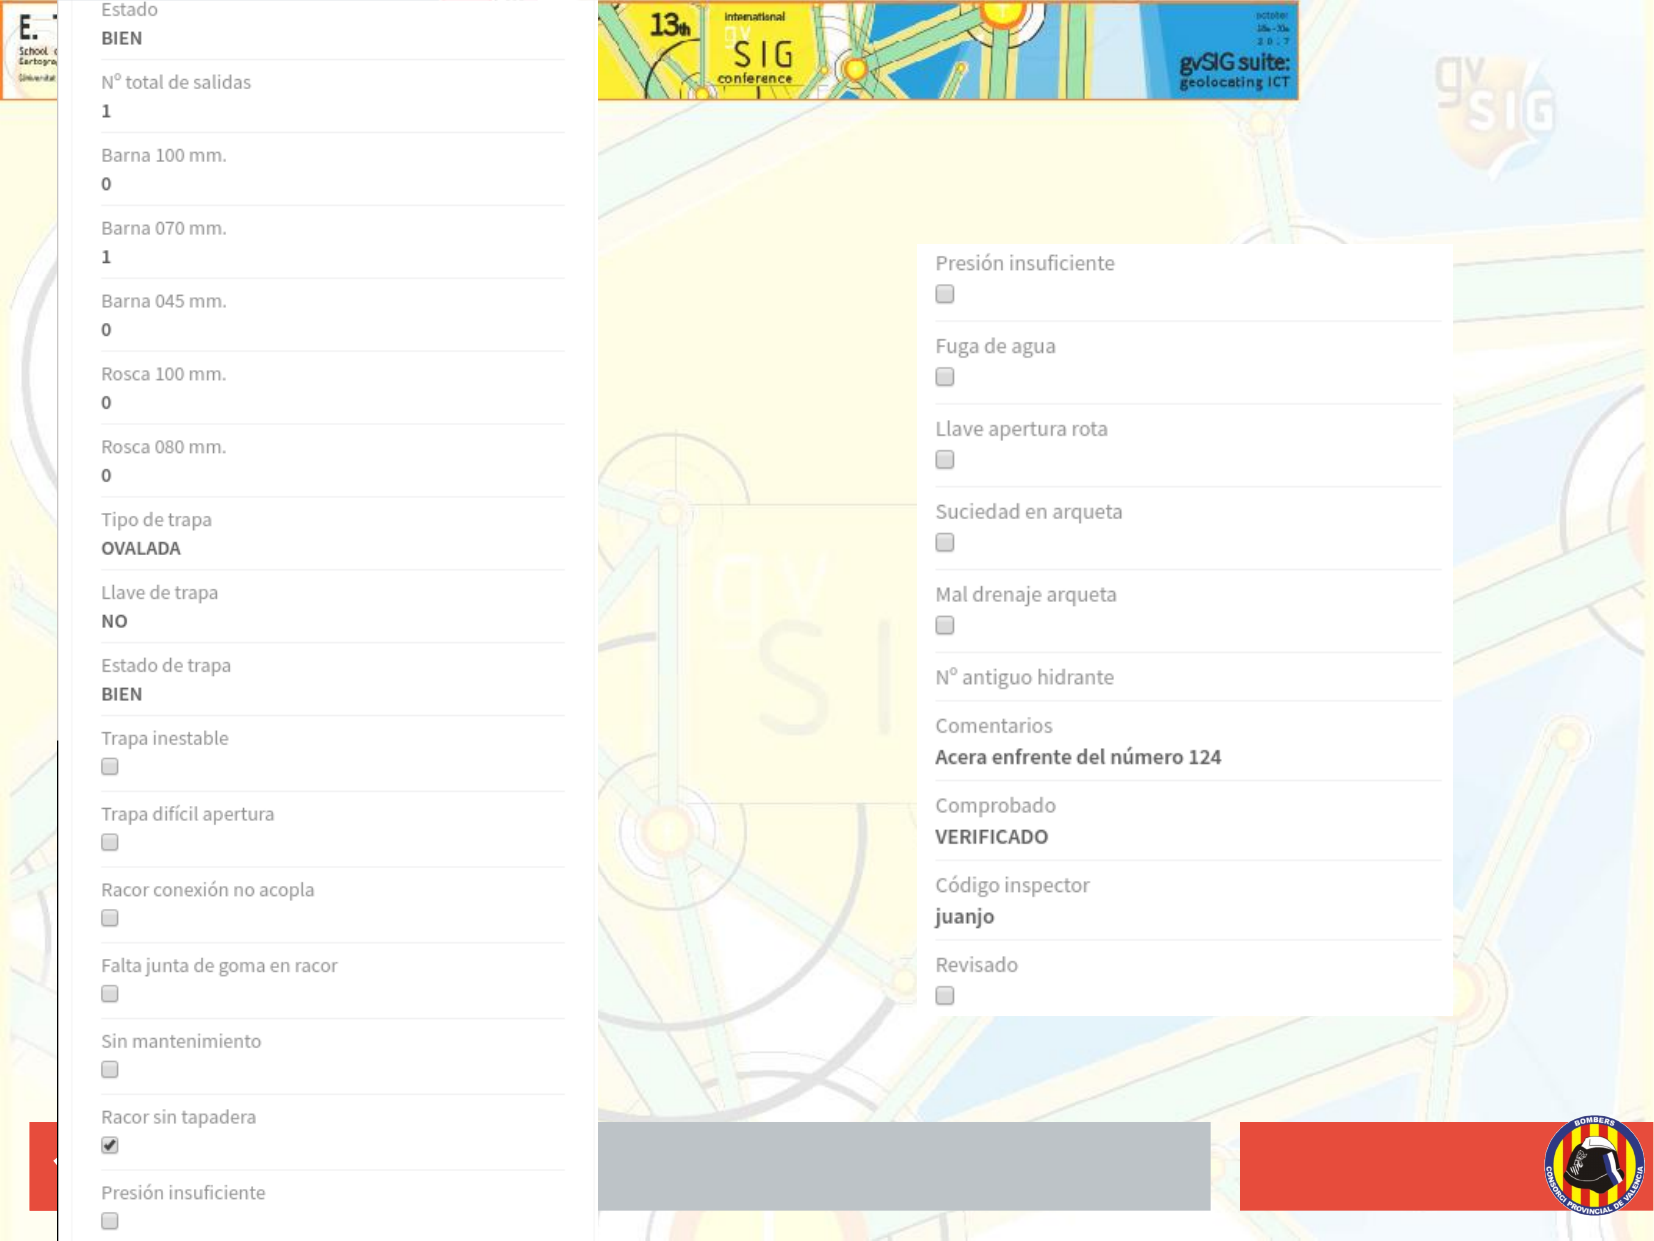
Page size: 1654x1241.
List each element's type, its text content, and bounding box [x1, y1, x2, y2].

picture [0, 0, 1654, 1241]
title Hidrantes [598, 59, 1595, 207]
